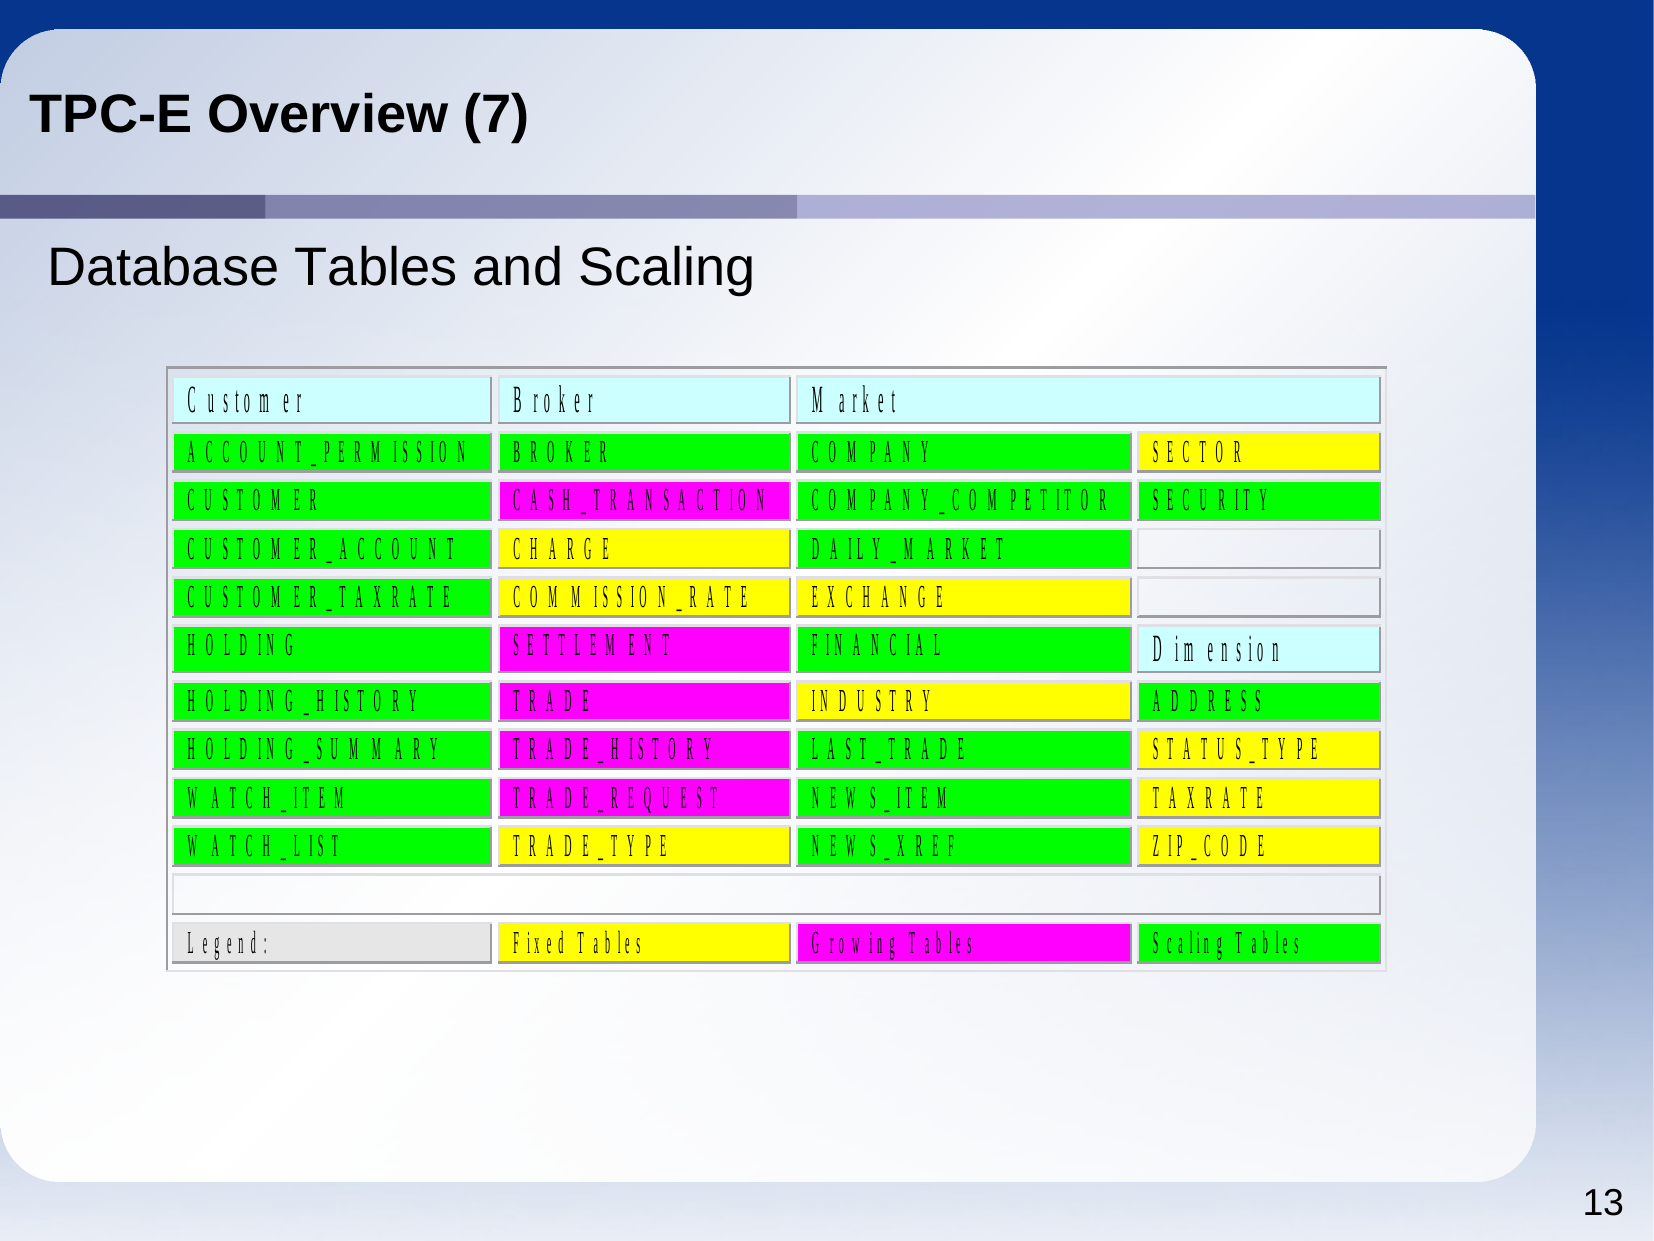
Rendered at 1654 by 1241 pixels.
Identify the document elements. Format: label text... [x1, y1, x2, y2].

list Database Tables and Scaling [29, 236, 1506, 1152]
title TPC-E Overview (7) [29, 49, 1506, 178]
picture [0, 0, 1654, 1241]
picture [165, 366, 1388, 1016]
